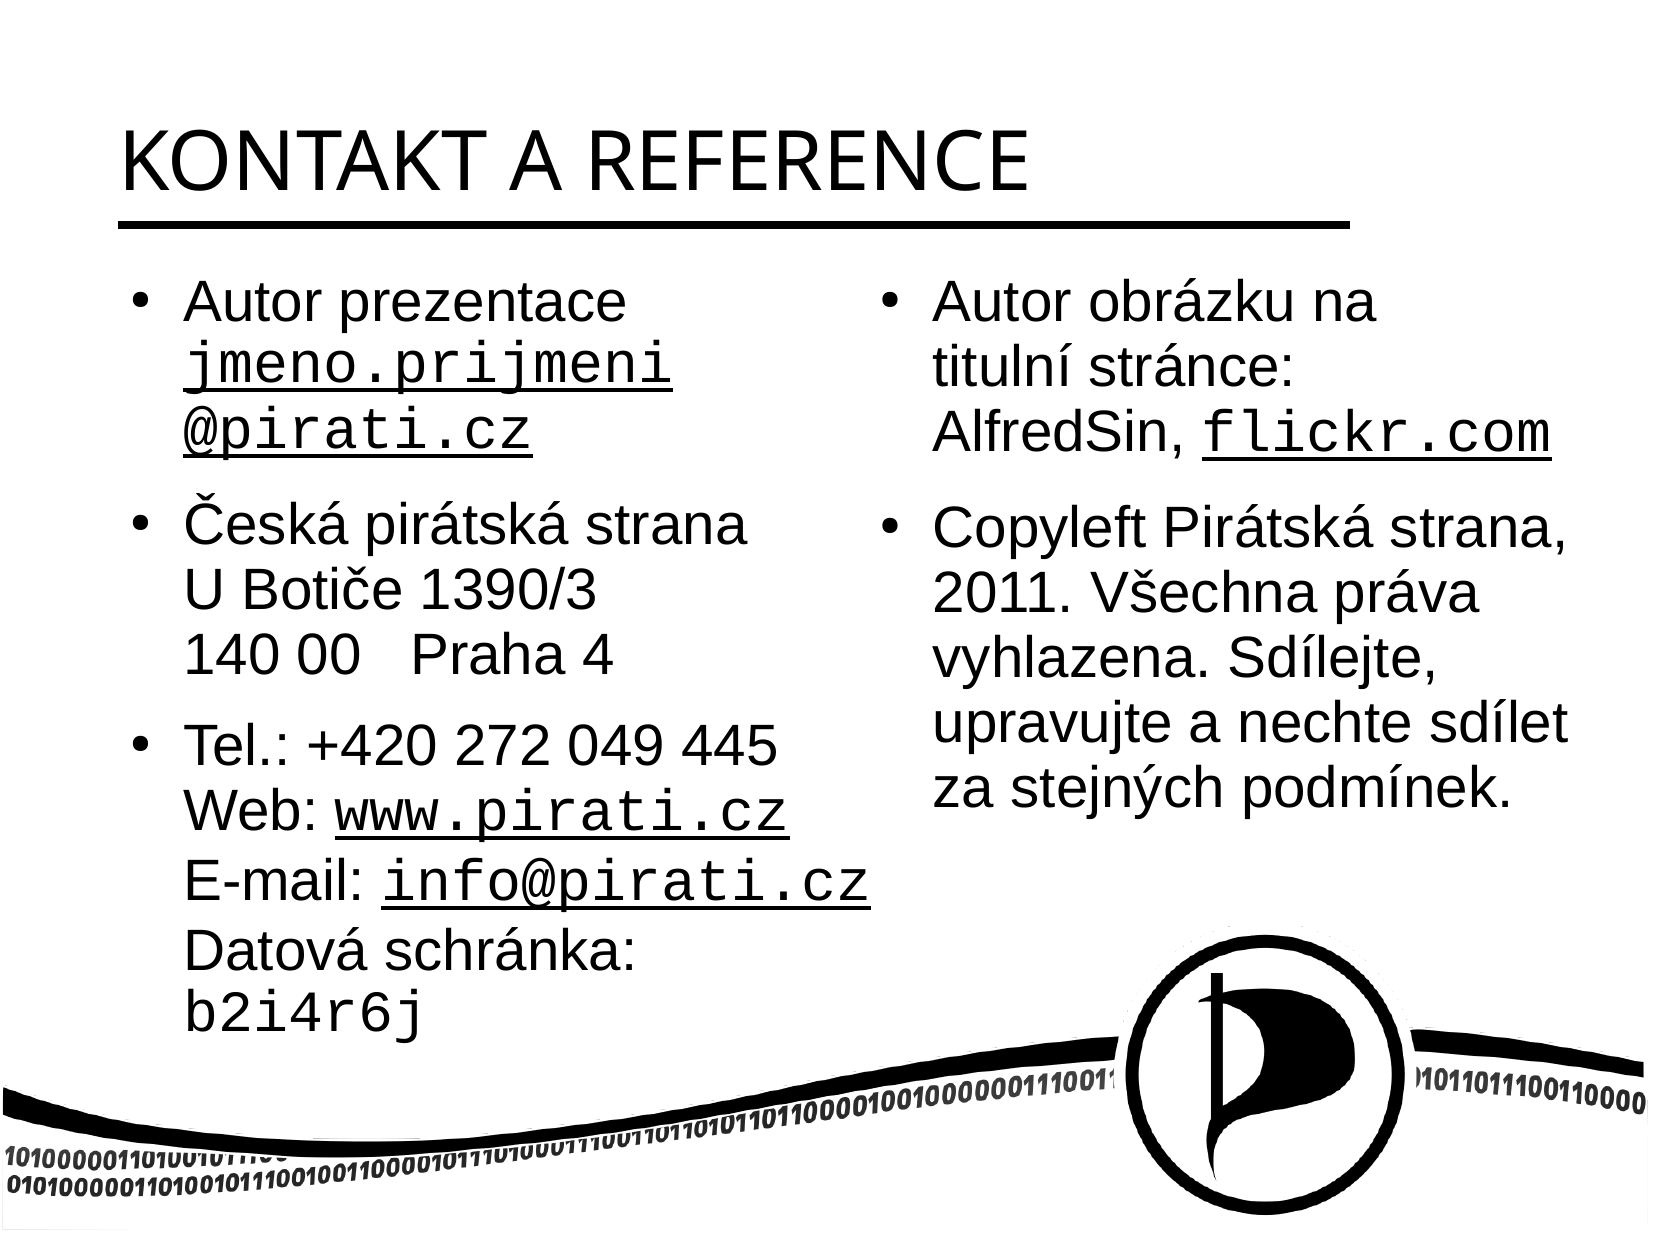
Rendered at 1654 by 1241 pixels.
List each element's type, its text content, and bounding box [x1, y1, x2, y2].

list Autor obrázku na titulní stránce: AlfredSin, flickr.com Copyleft Pirátská strana, 2011. Všechna práva vyhlazena. Sdílejte, upravujte a nechte sdílet za stejných podmínek. [861, 268, 1615, 1036]
picture [0, 922, 1648, 1230]
list Autor prezentace jmeno.prijmeni @pirati.cz Česká pirátská strana U Botiče 1390/3 140 00 Praha 4 Tel.: +420 272 049 445 Web: www.pirati.cz E-mail: info@pirati.cz Datová schránka: b2i4r6j [112, 268, 901, 1050]
title KONTAKT A REFERENCE [118, 8, 1576, 216]
